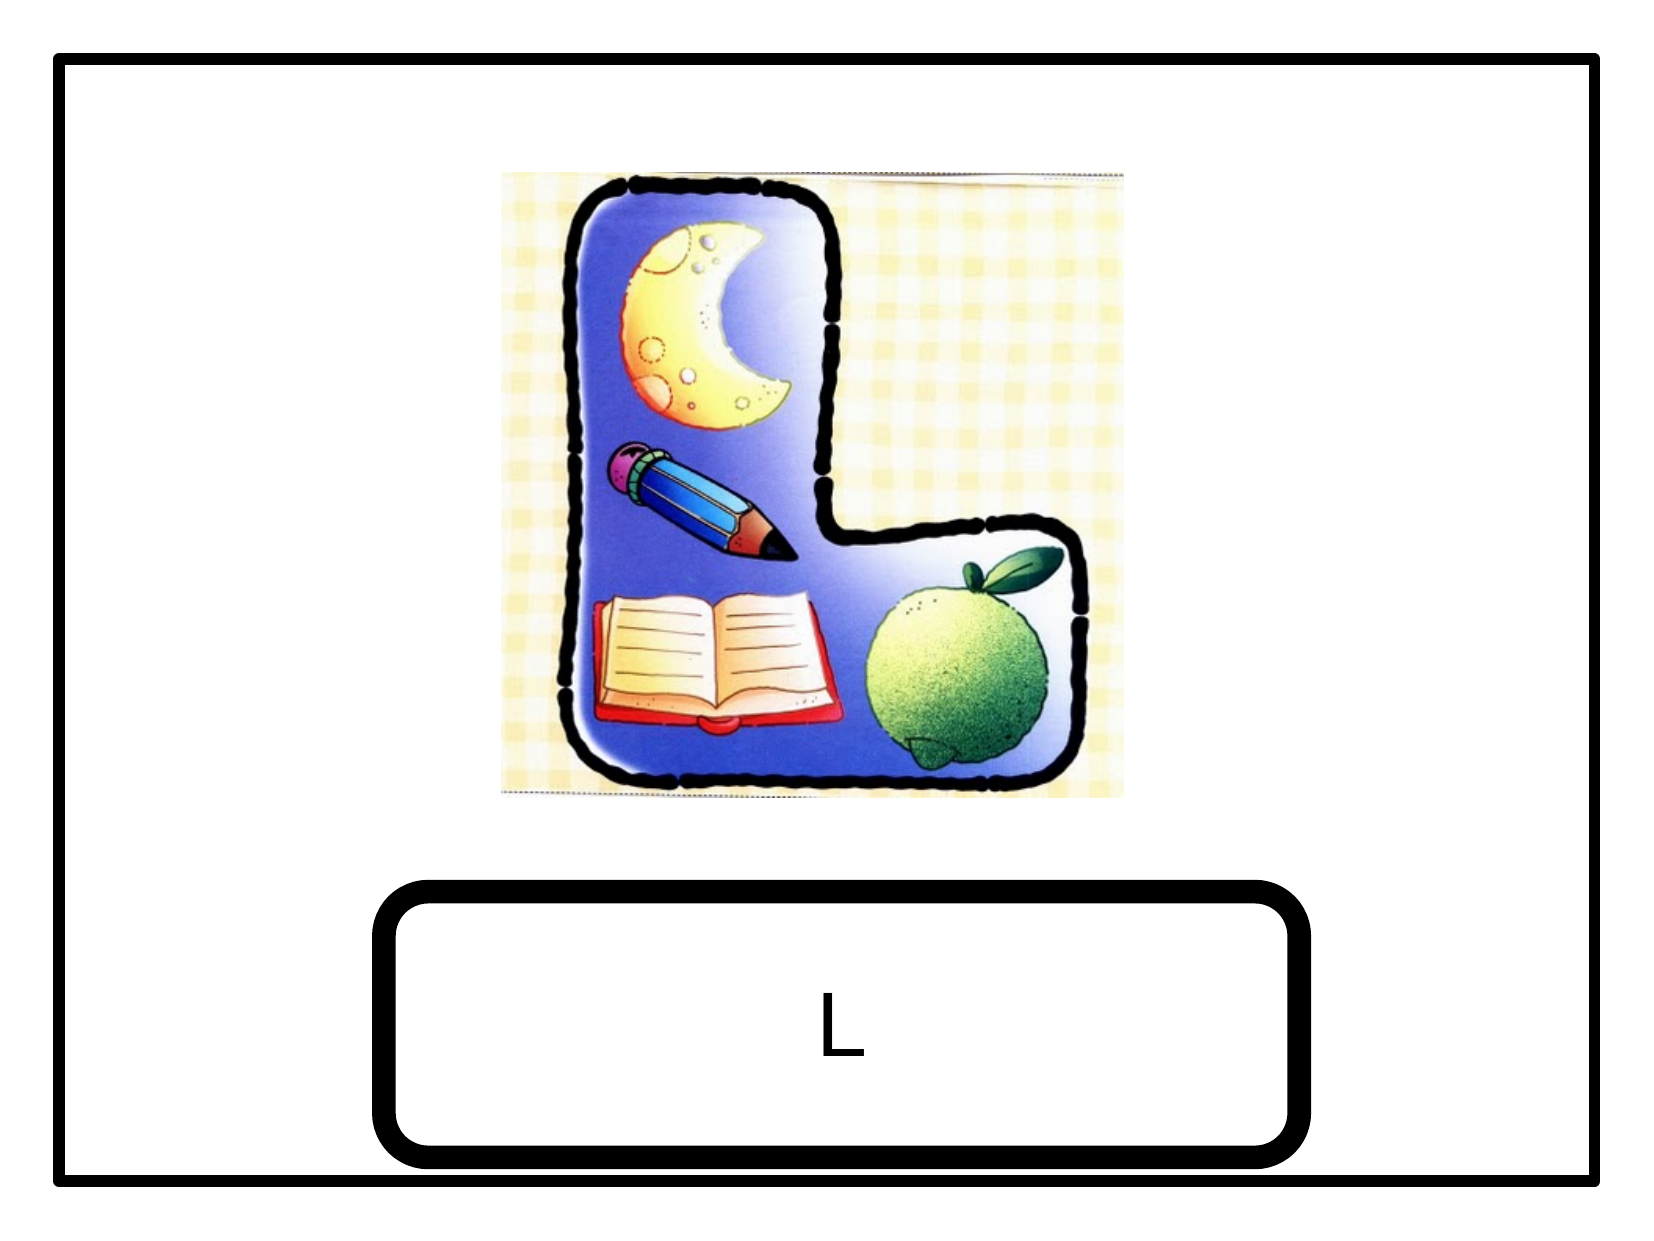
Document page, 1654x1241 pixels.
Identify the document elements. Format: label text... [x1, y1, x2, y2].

text_box L [383, 891, 1300, 1158]
picture [501, 172, 1124, 798]
text_box [59, 59, 1595, 1182]
